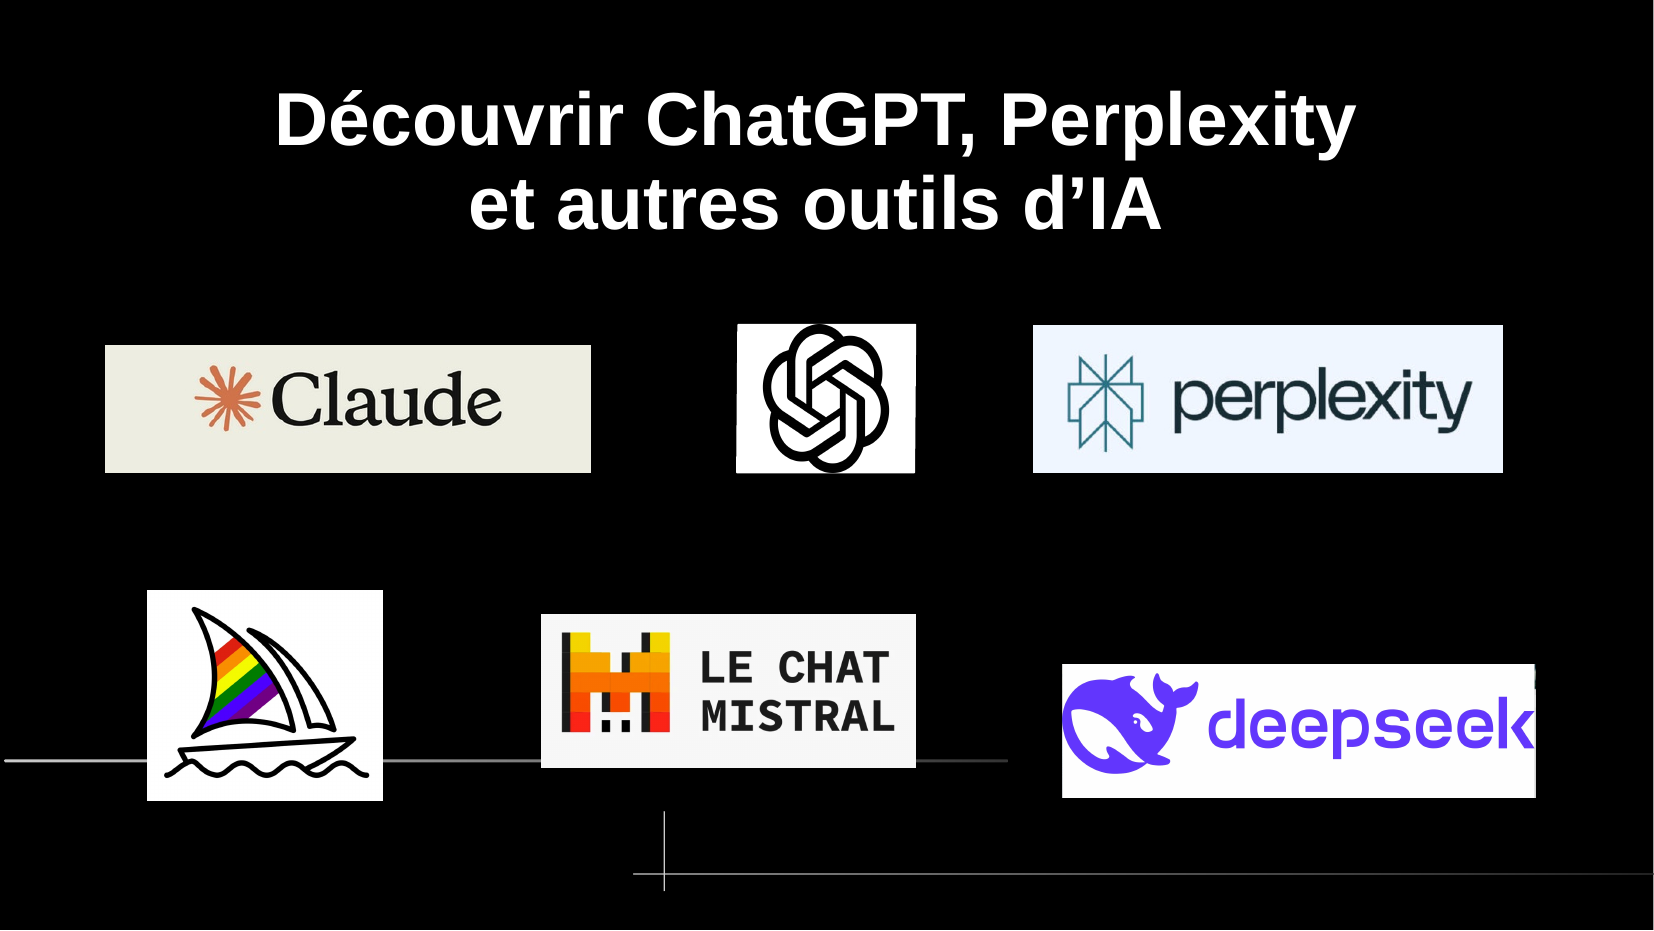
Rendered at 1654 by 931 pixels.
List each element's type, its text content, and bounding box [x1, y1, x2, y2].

picture [1033, 325, 1503, 473]
text_box [890, 324, 916, 473]
picture [147, 590, 383, 802]
picture [105, 345, 591, 473]
picture [541, 614, 916, 768]
title Découvrir ChatGPT, Perplexity et autres outils d’IA [88, 76, 1565, 246]
picture [1062, 664, 1536, 798]
picture [762, 324, 890, 473]
text_box [737, 324, 762, 473]
